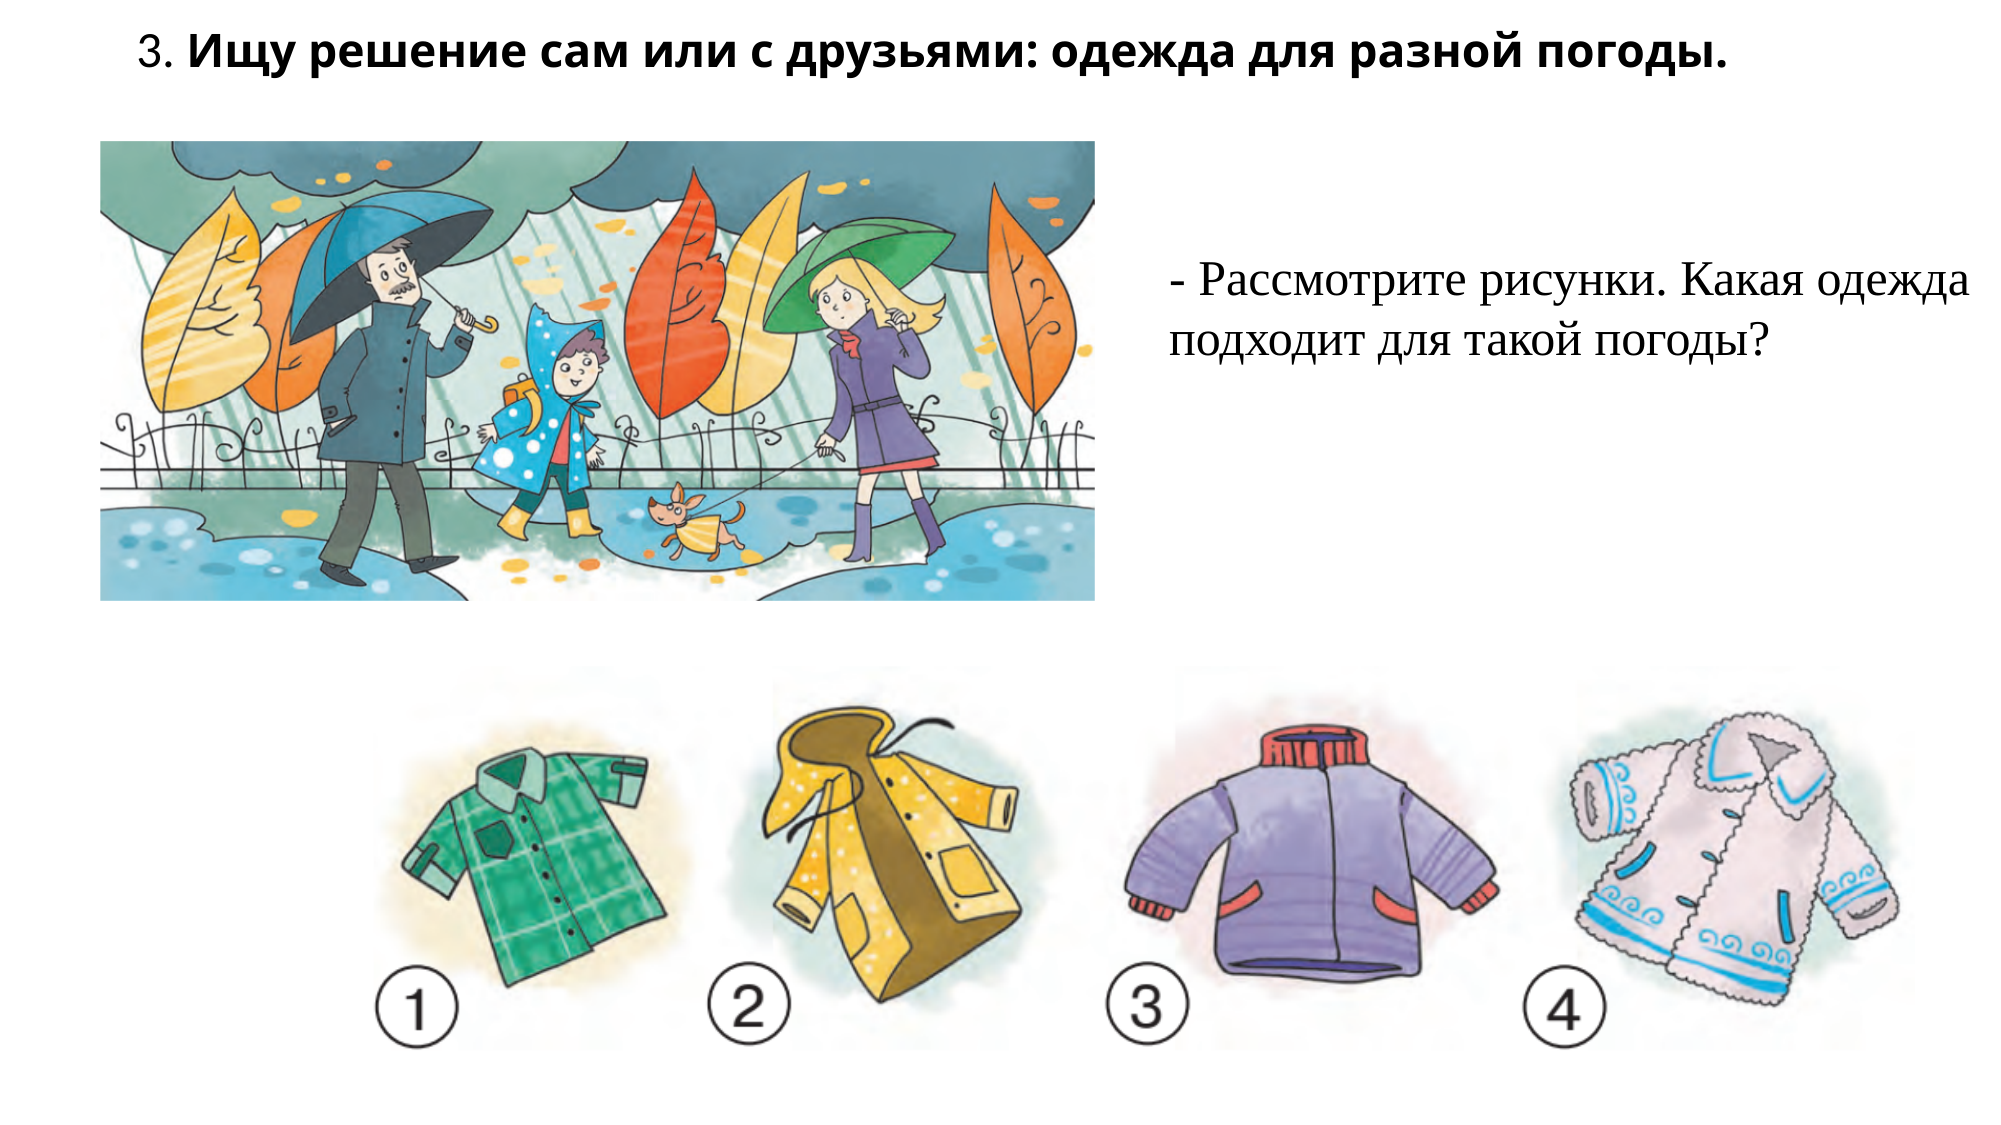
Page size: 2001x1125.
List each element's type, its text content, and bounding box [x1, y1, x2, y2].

text_box - Рассмотрите рисунки. Какая одежда подходит для такой погоды? [1154, 238, 1998, 373]
text_box 3. Ищу решение сам или с друзьями: одежда для разной погоды. [121, 9, 1847, 96]
picture [353, 652, 1915, 1073]
picture [93, 139, 1099, 604]
